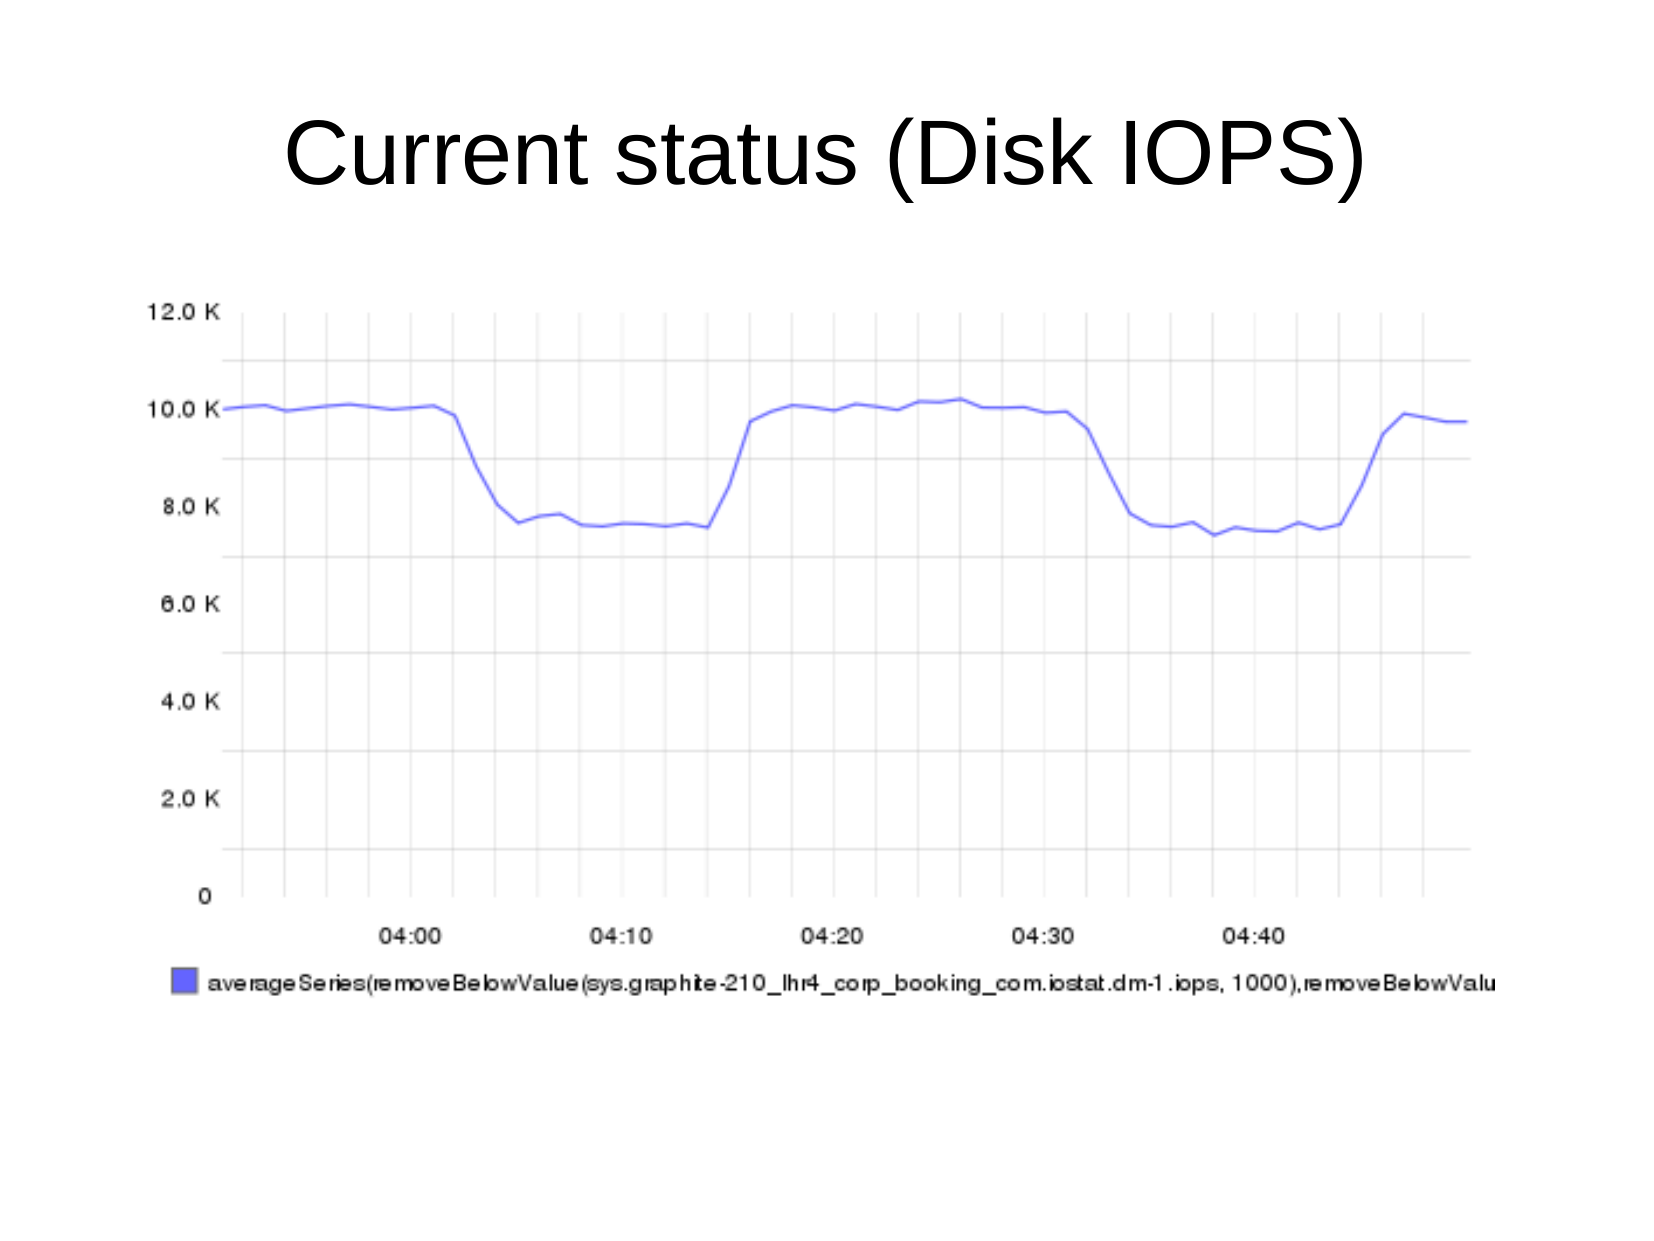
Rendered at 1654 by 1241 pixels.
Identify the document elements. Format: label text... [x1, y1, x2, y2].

title Current status (Disk IOPS) [82, 49, 1571, 257]
picture [125, 290, 1495, 1010]
